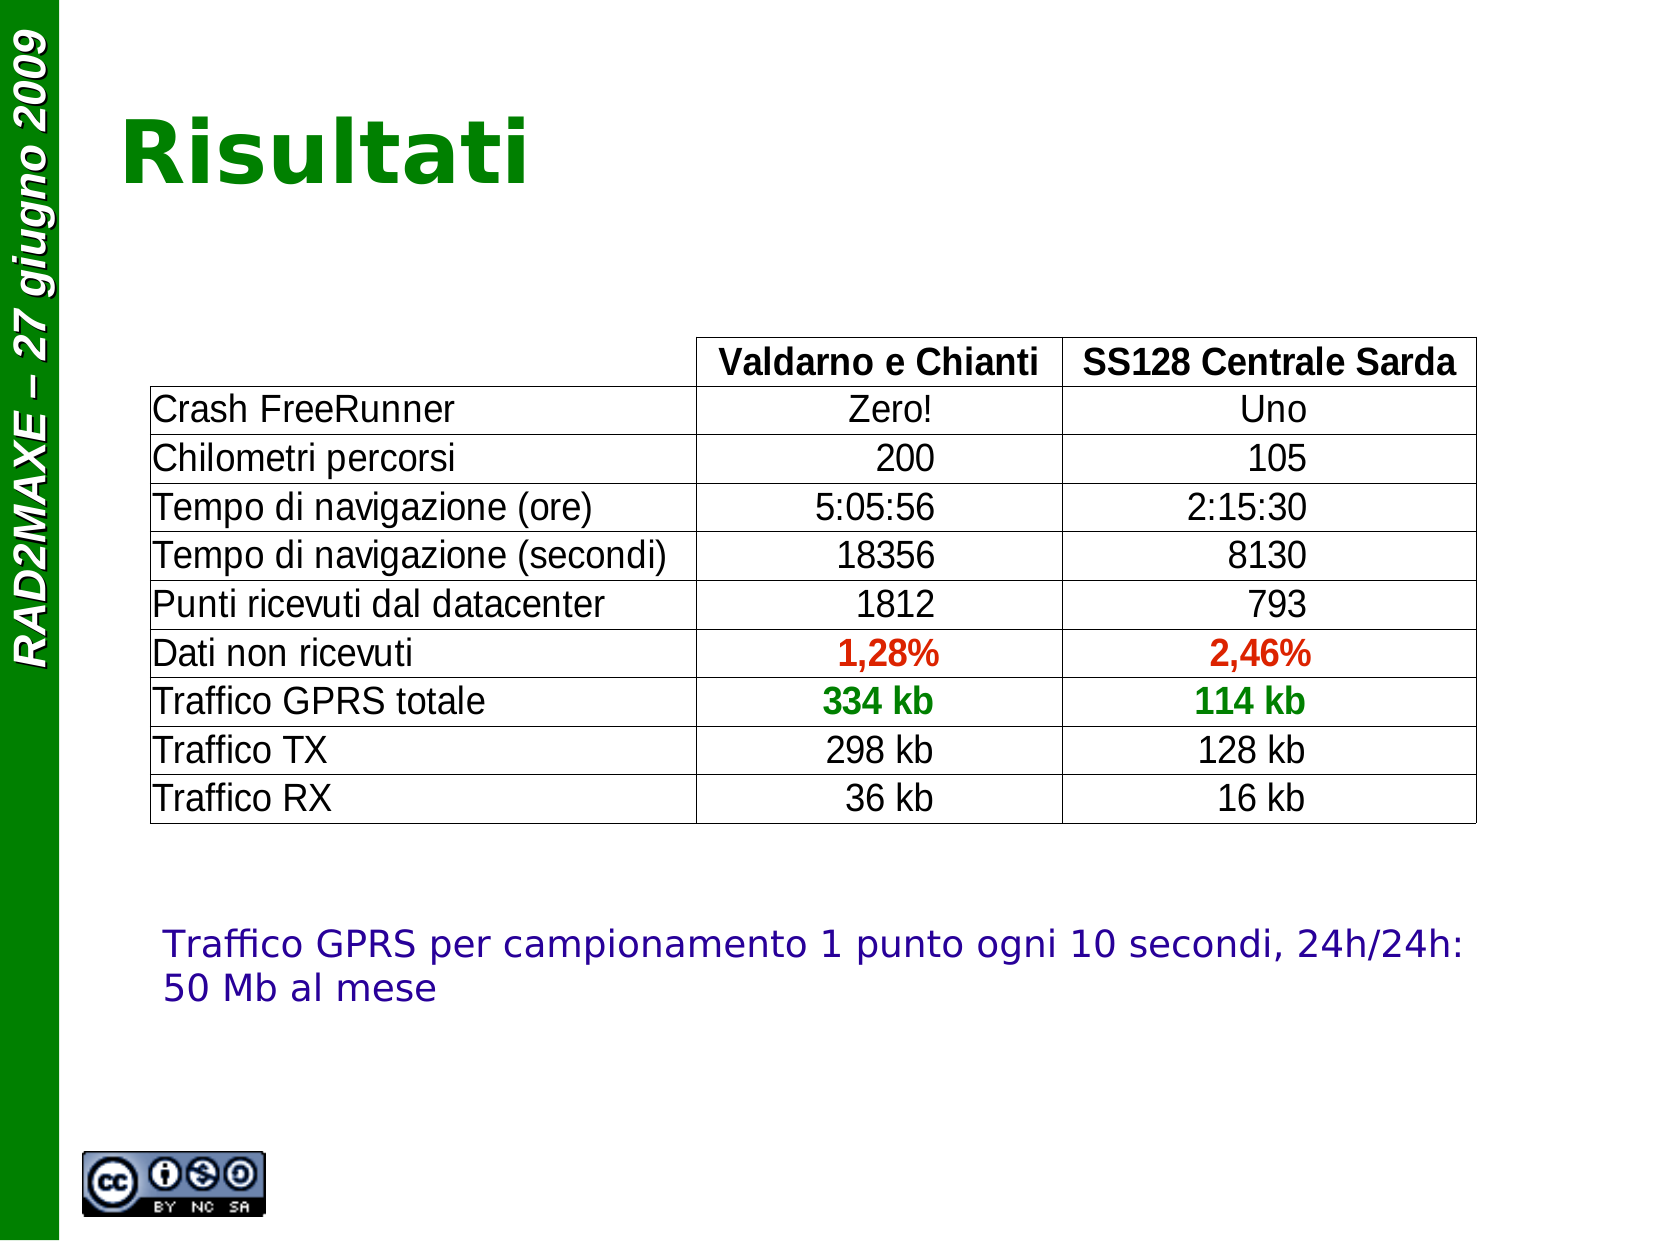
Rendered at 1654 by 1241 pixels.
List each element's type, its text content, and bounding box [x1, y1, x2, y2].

chart [149, 336, 1479, 826]
title Risultati [118, 56, 1394, 249]
text_box Traffico GPRS per campionamento 1 punto ogni 10 secondi, 24h/24h: 50 Mb al mese [147, 915, 1506, 1018]
picture [82, 1151, 266, 1217]
